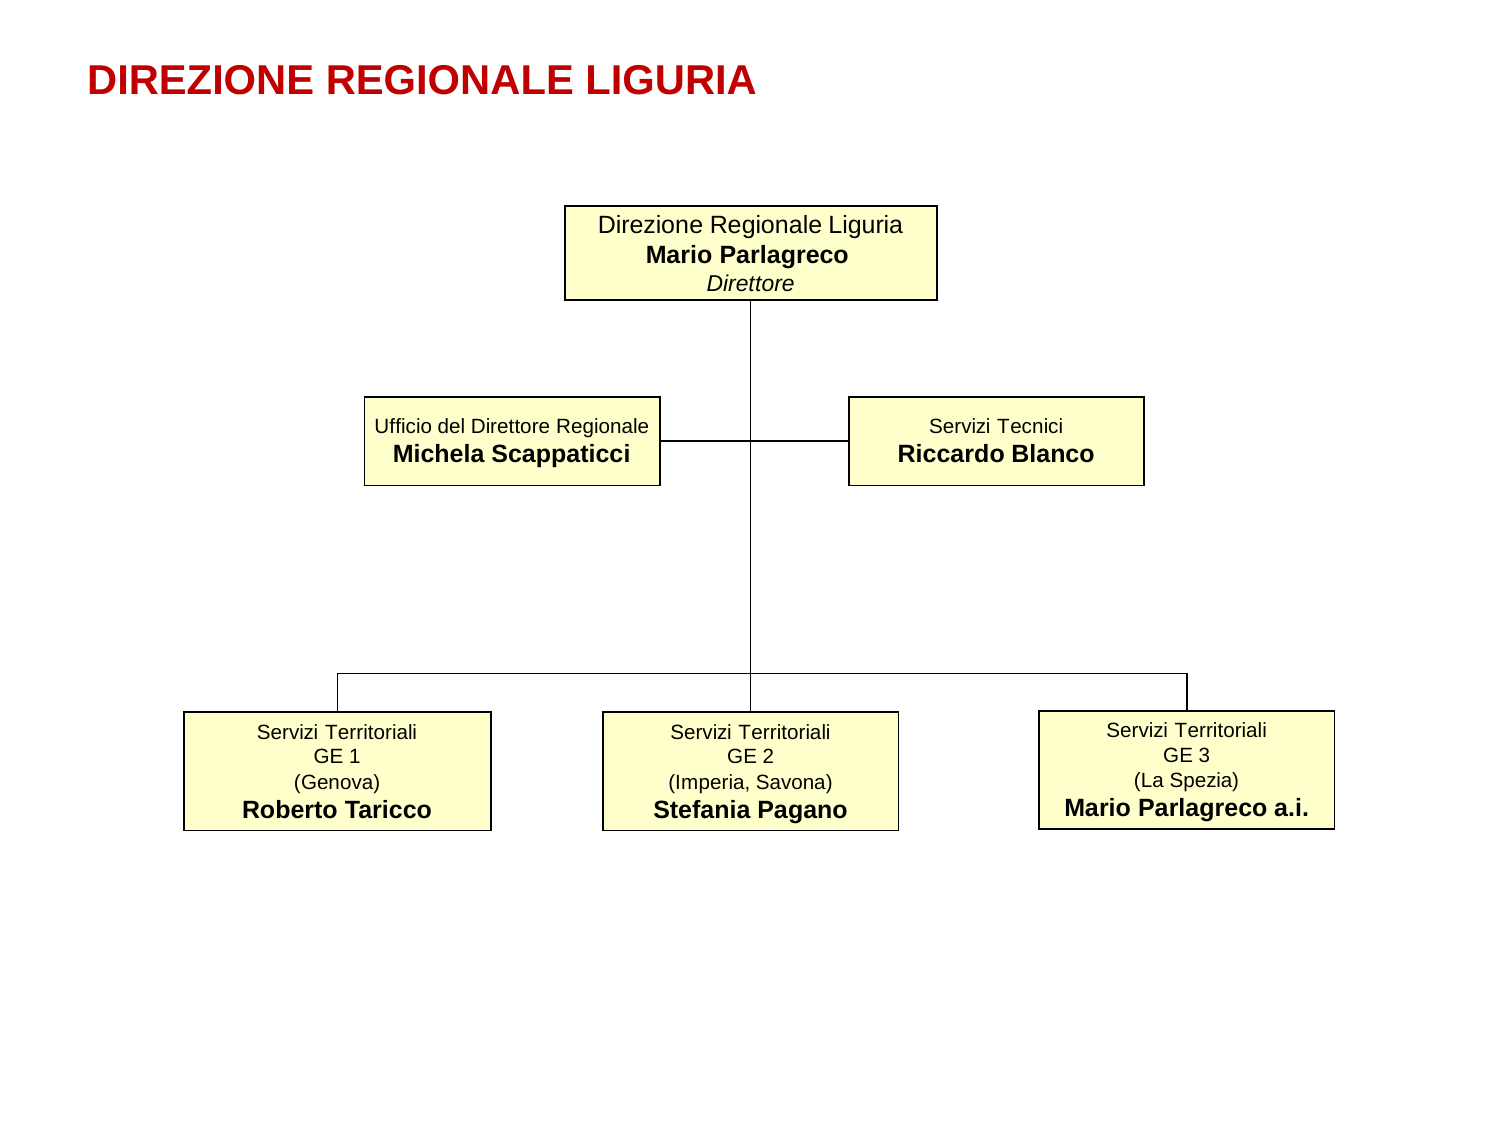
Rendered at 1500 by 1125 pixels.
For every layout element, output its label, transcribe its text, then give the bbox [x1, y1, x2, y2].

picture [183, 201, 1335, 839]
title DIREZIONE REGIONALE LIGURIA [72, 45, 1462, 128]
